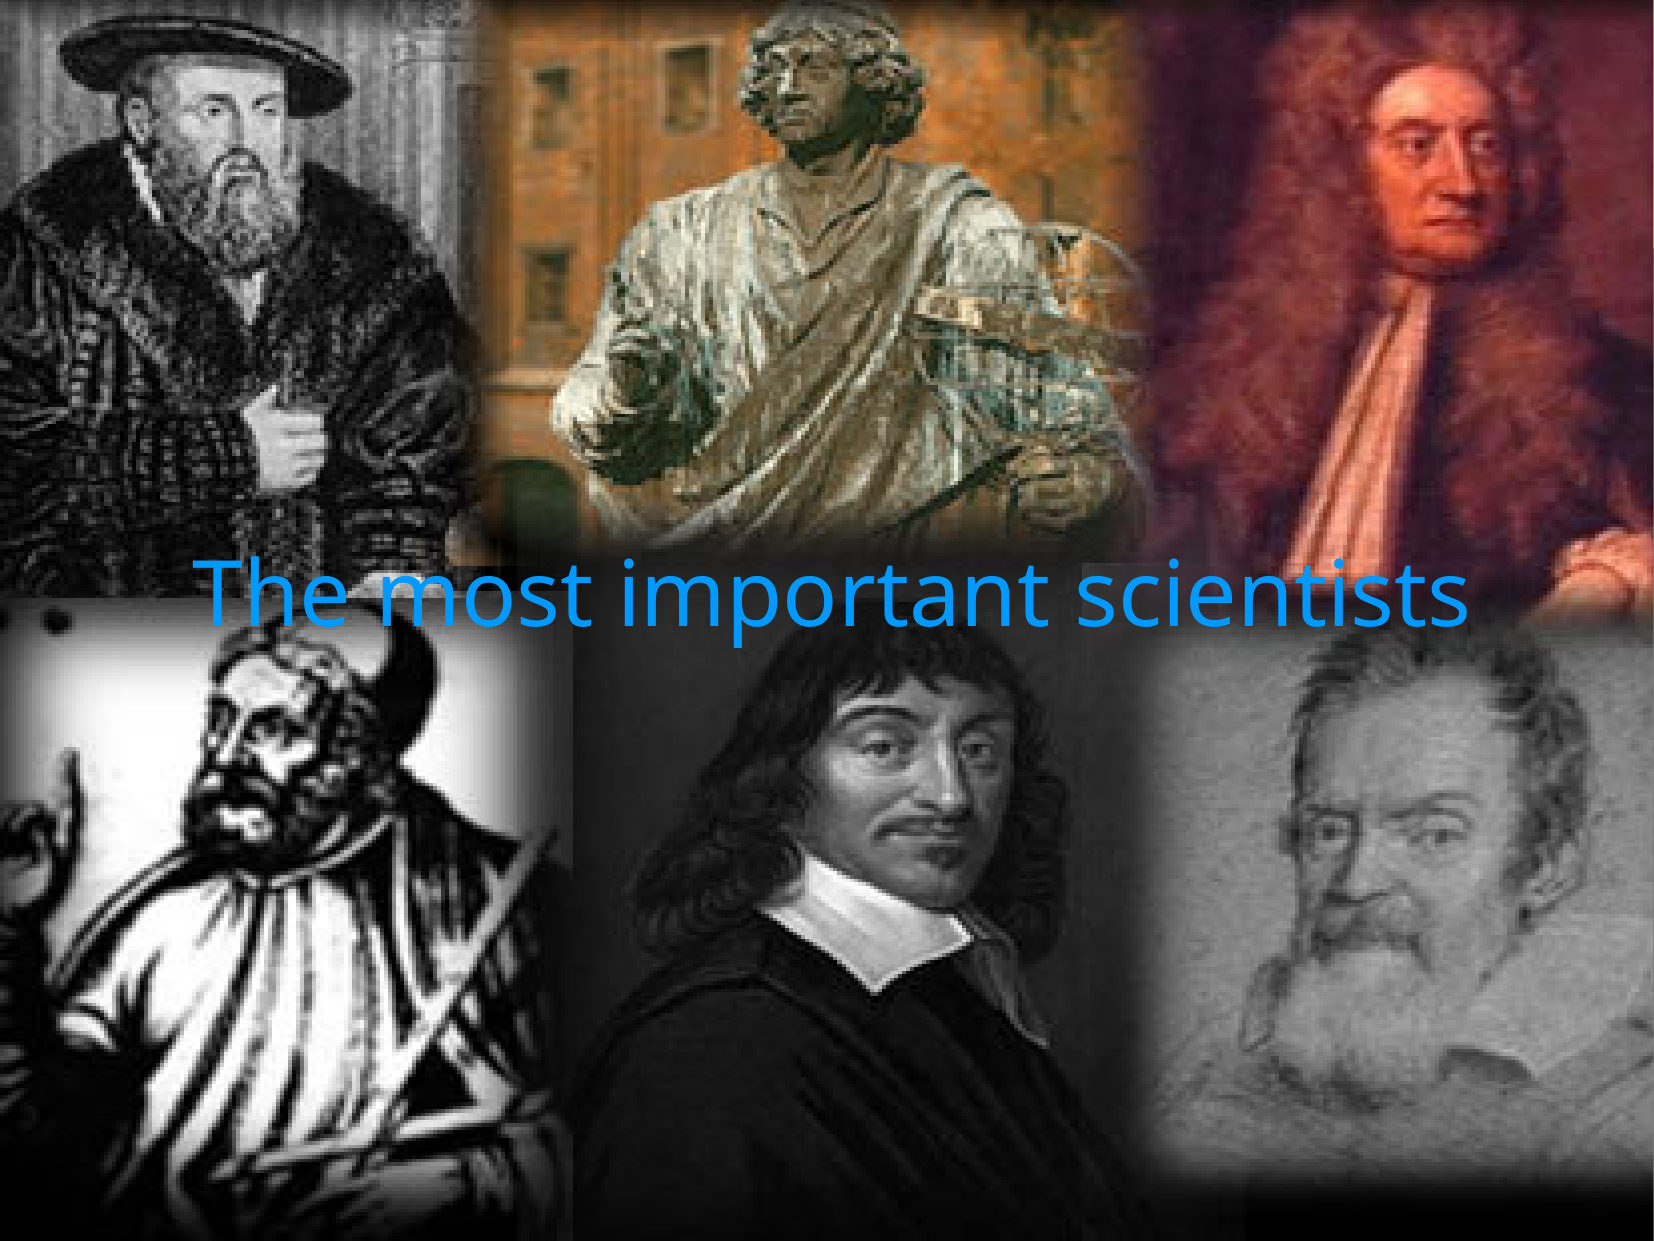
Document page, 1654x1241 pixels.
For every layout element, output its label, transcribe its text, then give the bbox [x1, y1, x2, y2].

subtitle The most important scientists [88, 59, 1577, 1124]
picture [0, 0, 1654, 1241]
